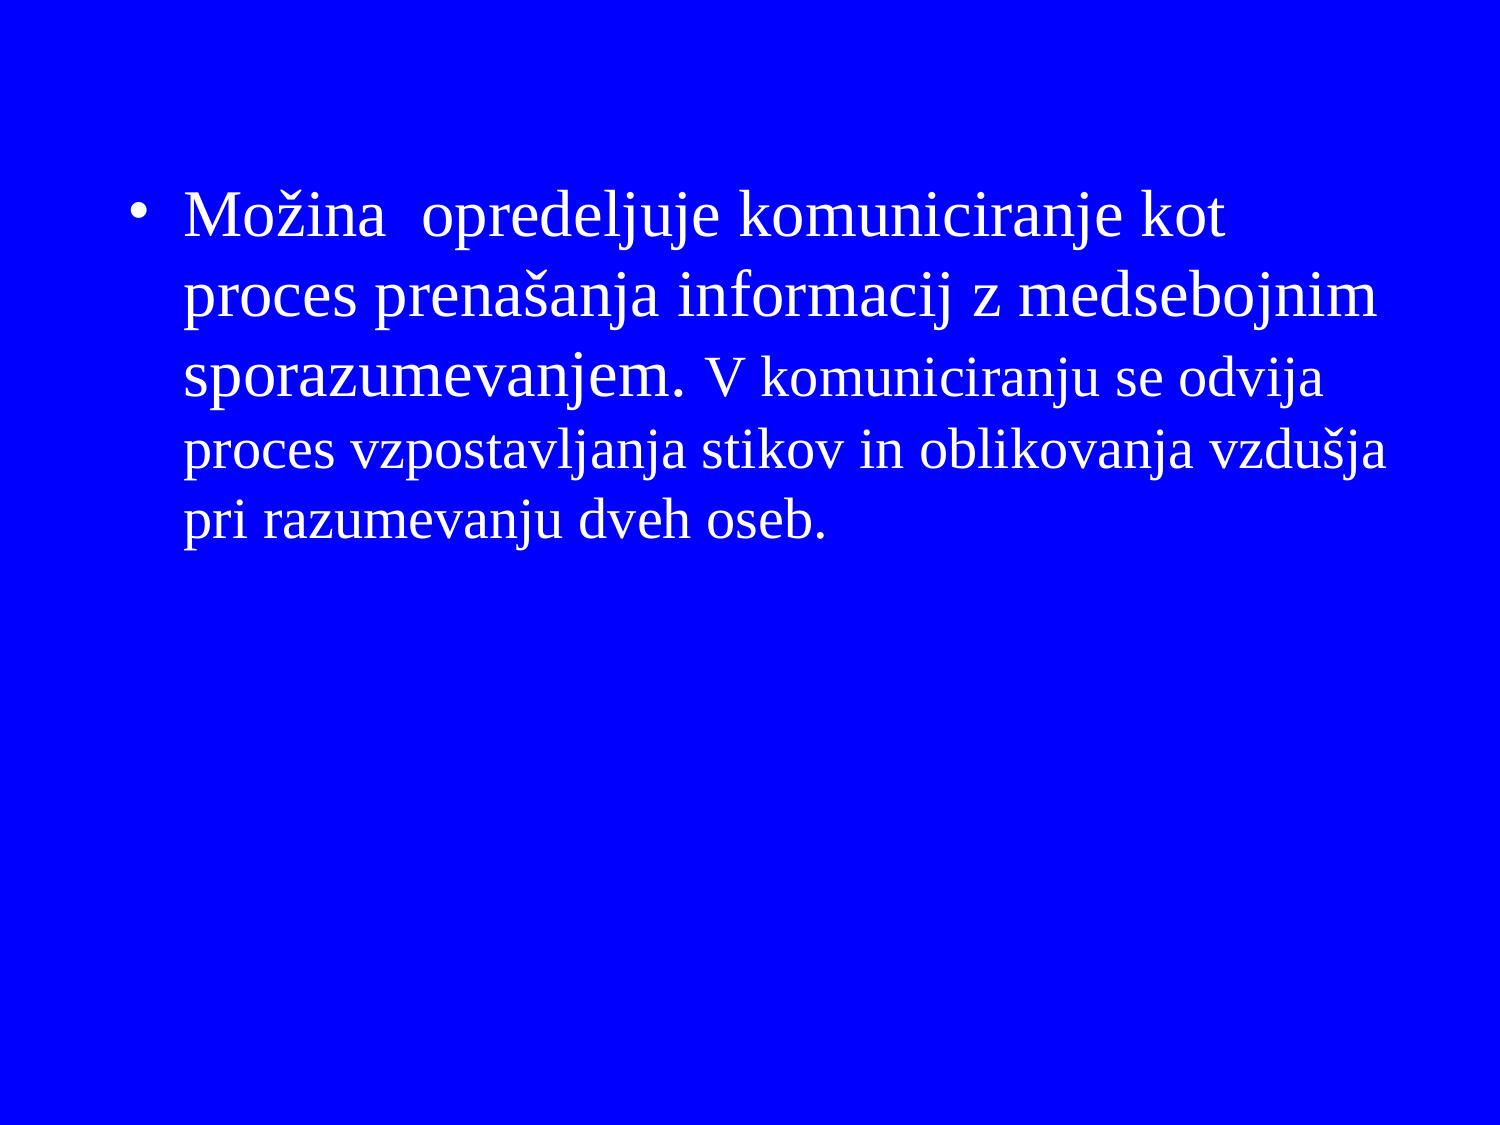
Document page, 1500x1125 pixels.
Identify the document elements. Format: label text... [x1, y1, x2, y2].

list Možina opredeljuje komuniciranje kot proces prenašanja informacij z medsebojnim sporazumevanjem. V komuniciranju se odvija proces vzpostavljanja stikov in oblikovanja vzdušja pri razumevanju dveh oseb. [112, 162, 1425, 1125]
